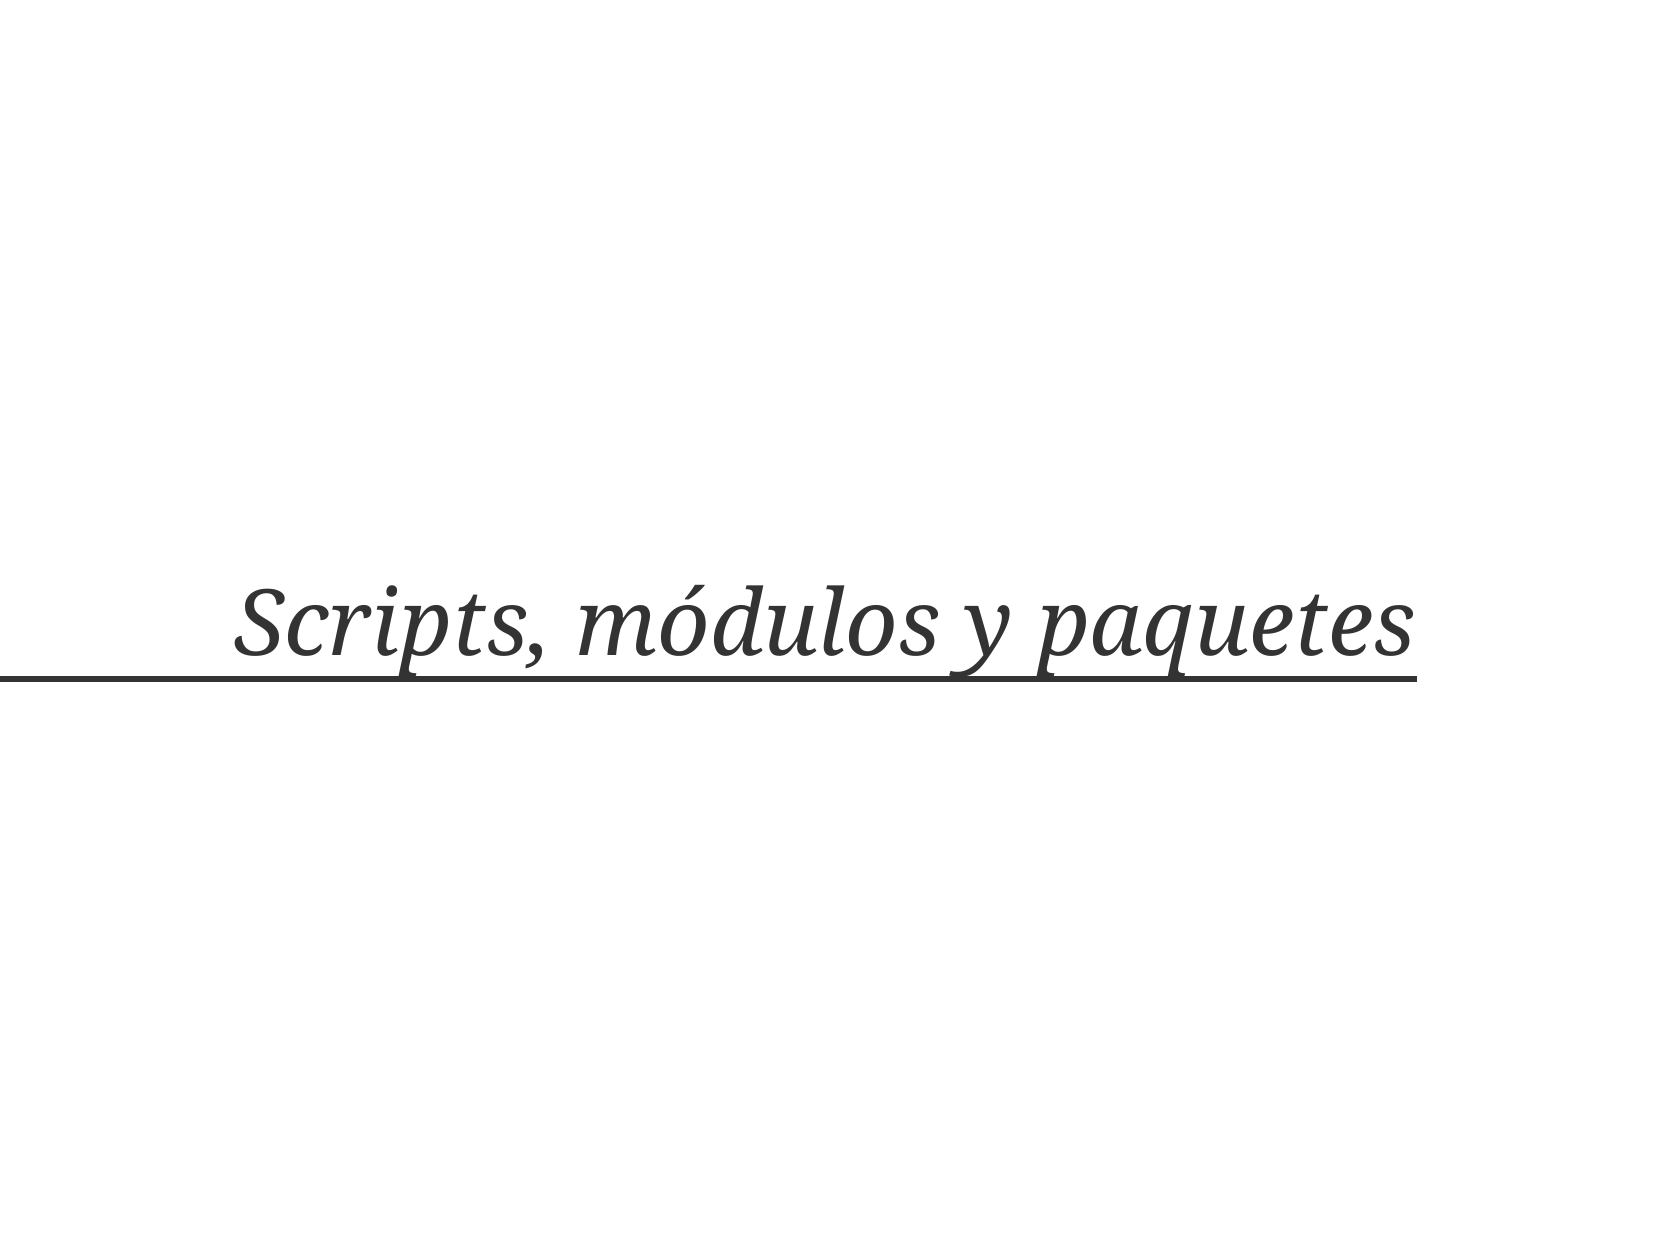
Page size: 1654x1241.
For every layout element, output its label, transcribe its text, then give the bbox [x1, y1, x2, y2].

text_box Scripts, módulos y paquetes [0, 0, 1654, 1241]
